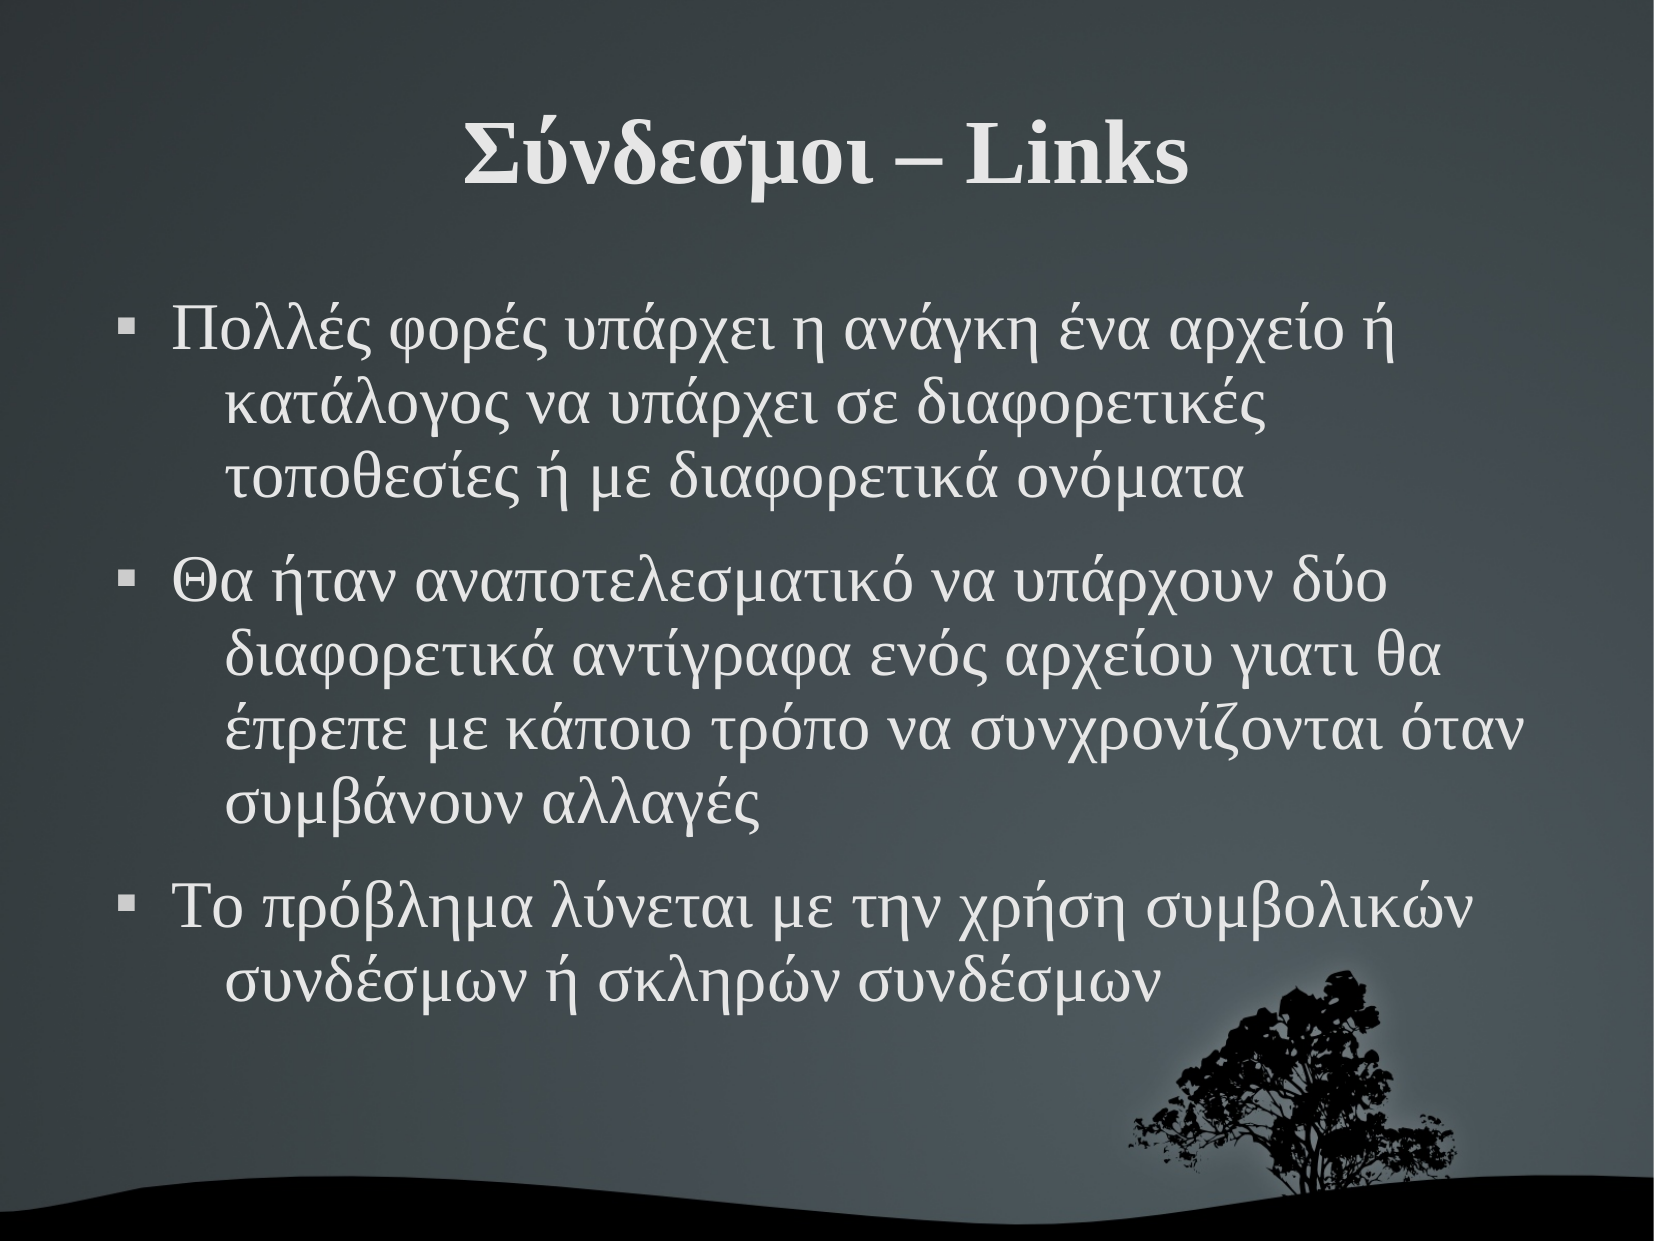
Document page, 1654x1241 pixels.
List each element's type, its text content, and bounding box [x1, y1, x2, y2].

picture [0, 0, 1654, 1241]
list Πολλές φορές υπάρχει η ανάγκη ένα αρχείο ή κατάλογος να υπάρχει σε διαφορετικές τοποθεσίες ή με διαφορετικά ονόματα Θα ήταν αναποτελεσματικό να υπάρχουν δύο διαφορετικά αντίγραφα ενός αρχείου γιατι θα έπρεπε με κάποιο τρόπο να συνχρονίζονται όταν συμβάνουν αλλαγές Το πρόβλημα λύνεται με την χρήση συμβολικών συνδέσμων ή σκληρών συνδέσμων [82, 290, 1571, 1109]
title Σύνδεσμοι – Links [82, 49, 1571, 257]
